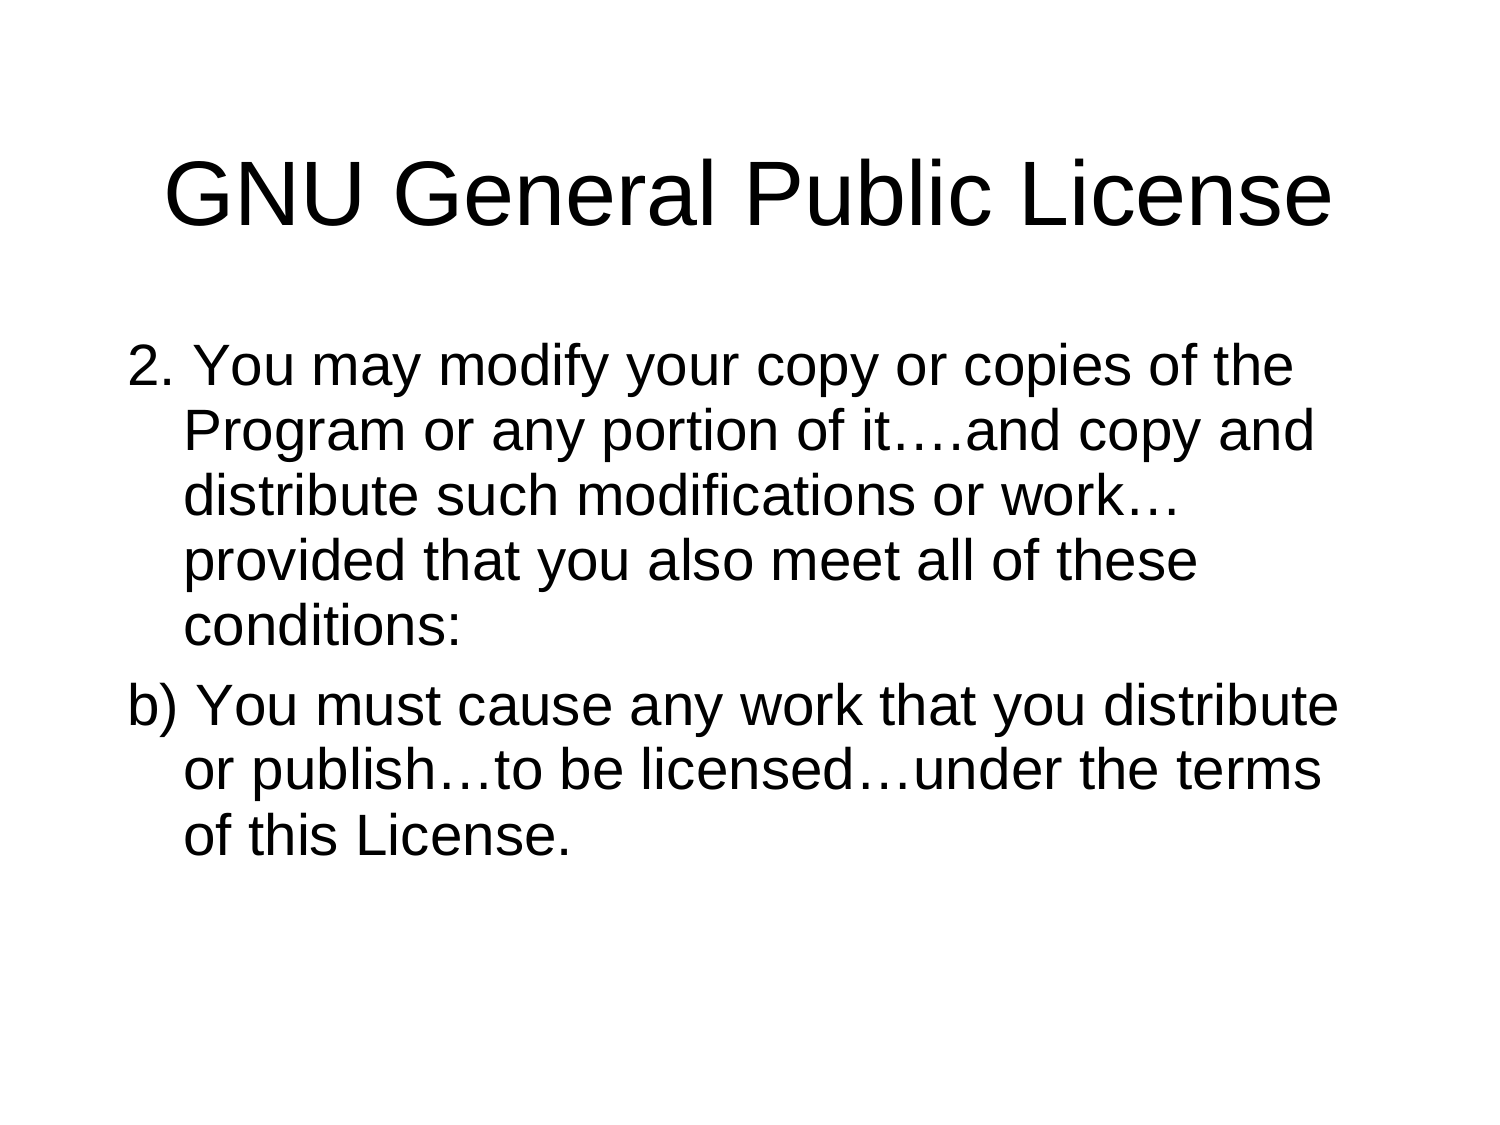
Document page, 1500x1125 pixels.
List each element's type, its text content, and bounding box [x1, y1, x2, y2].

list 2. You may modify your copy or copies of the Program or any portion of it….and copy and distribute such modifications or work…provided that you also meet all of these conditions: b) You must cause any work that you distribute or publish…to be licensed…under the terms of this License. [112, 324, 1388, 1001]
title GNU General Public License [112, 99, 1388, 288]
